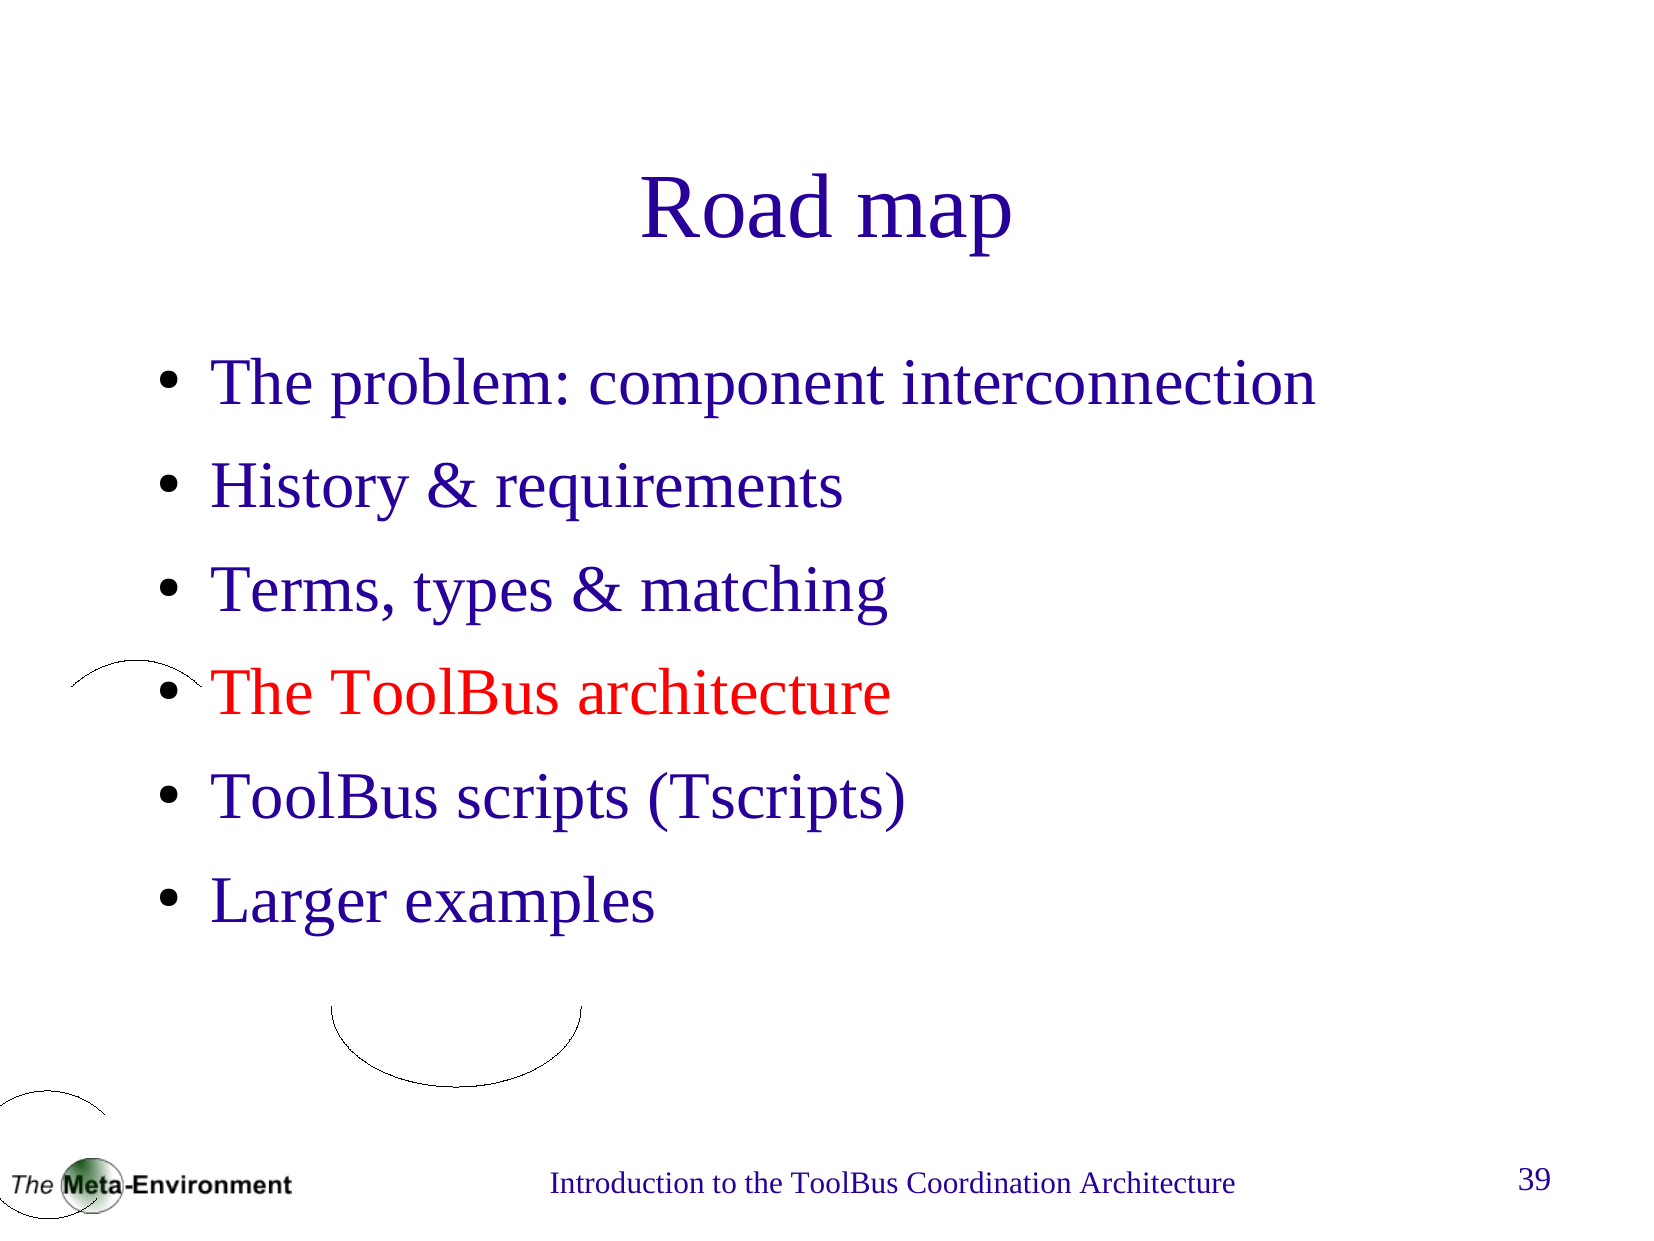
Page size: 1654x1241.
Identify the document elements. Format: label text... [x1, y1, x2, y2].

picture [12, 1158, 292, 1214]
title Road map [121, 102, 1534, 311]
list The problem: component interconnection History & requirements Terms, types & matching The ToolBus architecture ToolBus scripts (Tscripts) Larger examples [121, 344, 1534, 1127]
